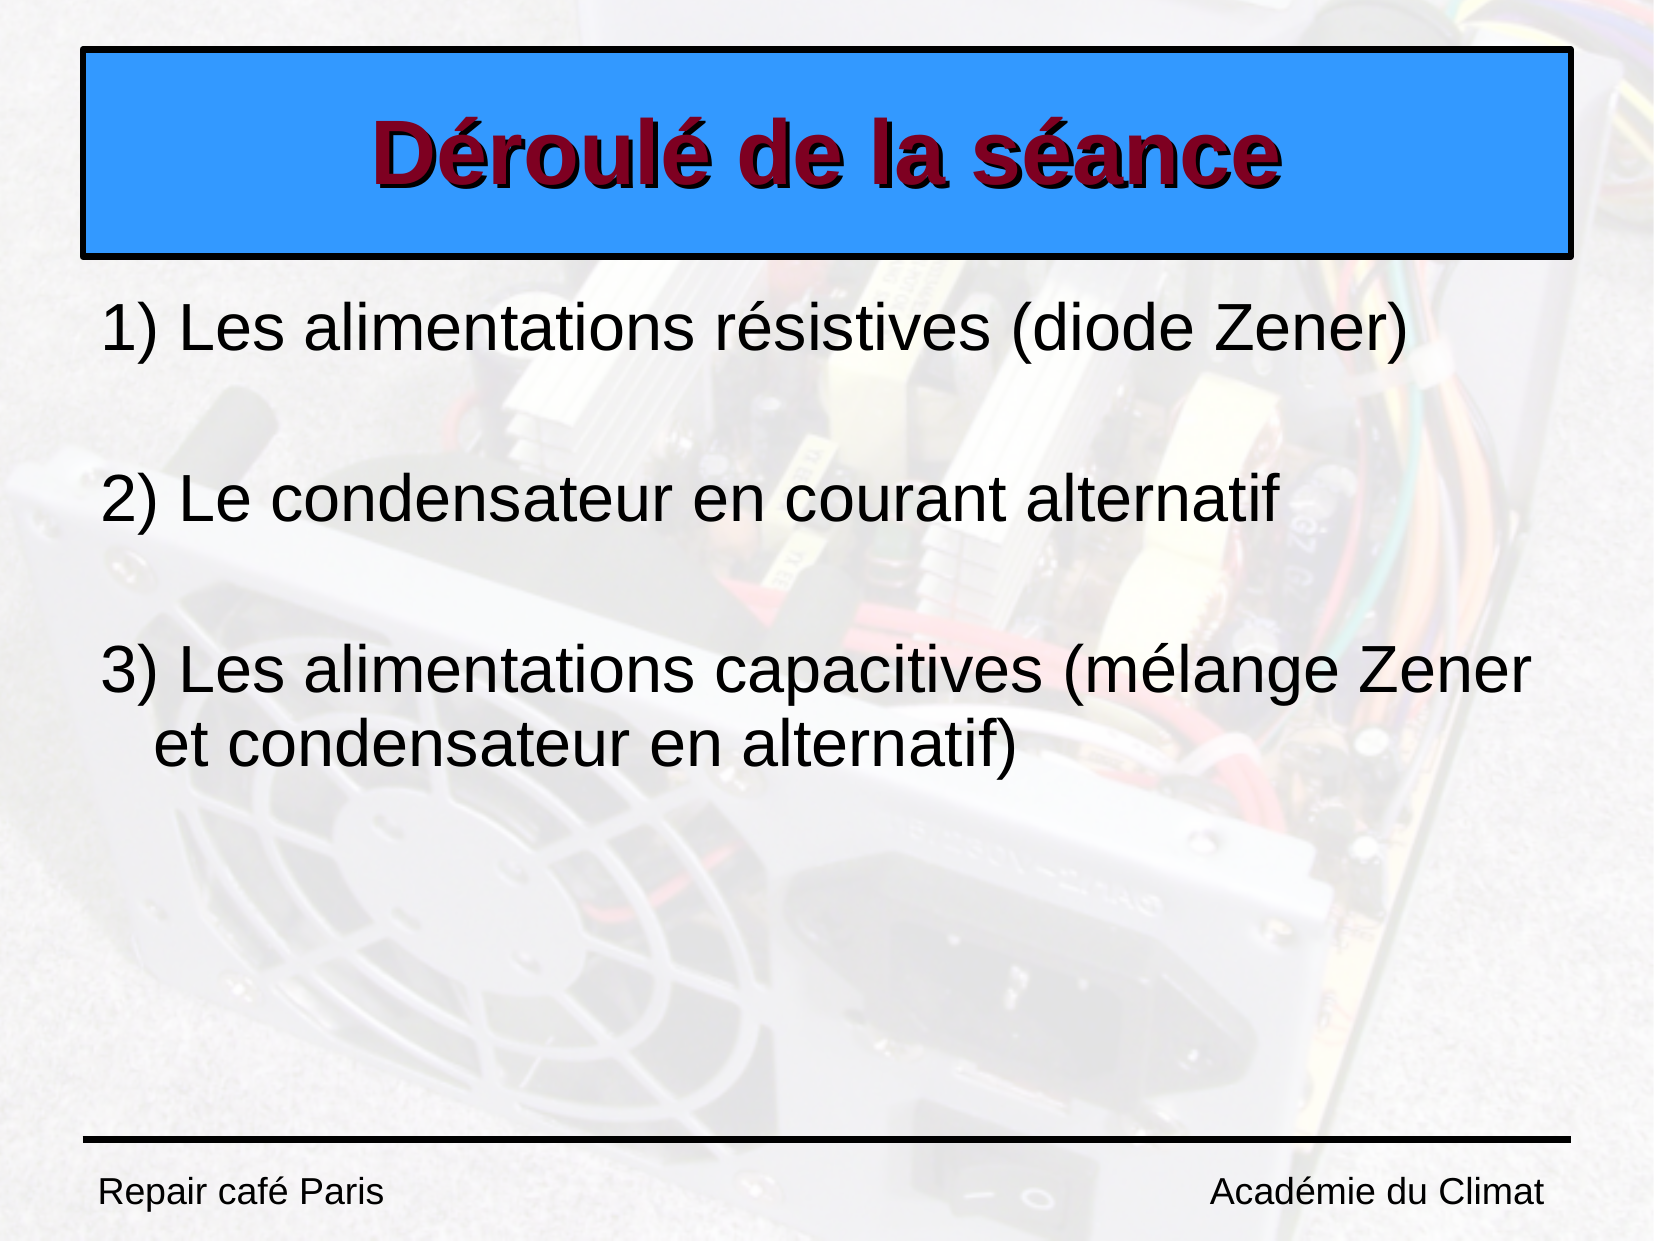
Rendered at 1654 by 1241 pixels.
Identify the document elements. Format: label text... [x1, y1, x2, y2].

list Les alimentations résistives (diode Zener) Le condensateur en courant alternatif Les alimentations capacitives (mélange Zener et condensateur en alternatif) [82, 290, 1571, 1048]
title Déroulé de la séance [82, 49, 1571, 257]
picture [0, 0, 1654, 1241]
text_box Repair café Paris Académie du Climat [82, 1163, 1571, 1220]
